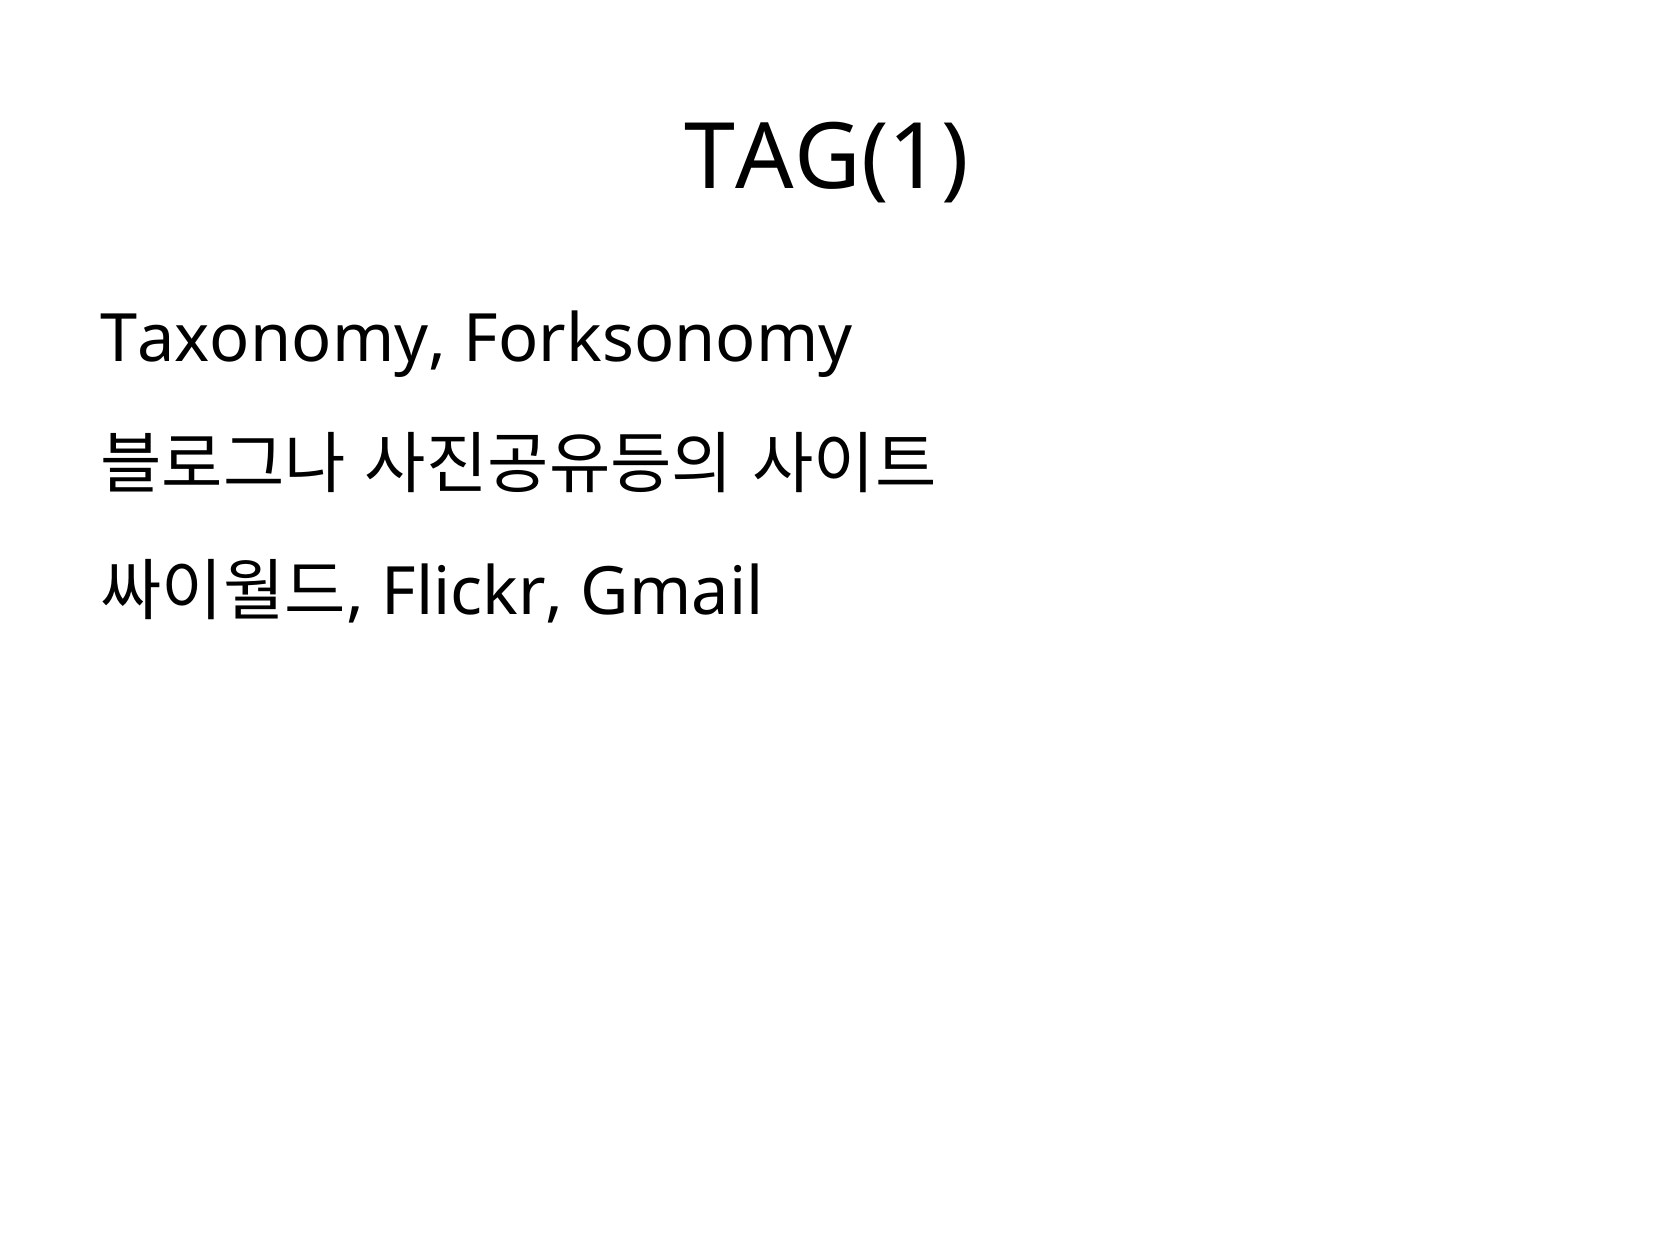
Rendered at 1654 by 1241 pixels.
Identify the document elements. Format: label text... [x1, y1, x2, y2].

title TAG(1) [82, 49, 1571, 257]
list Taxonomy, Forksonomy 블로그나 사진공유등의 사이트 싸이월드, Flickr, Gmail [82, 290, 1571, 1109]
